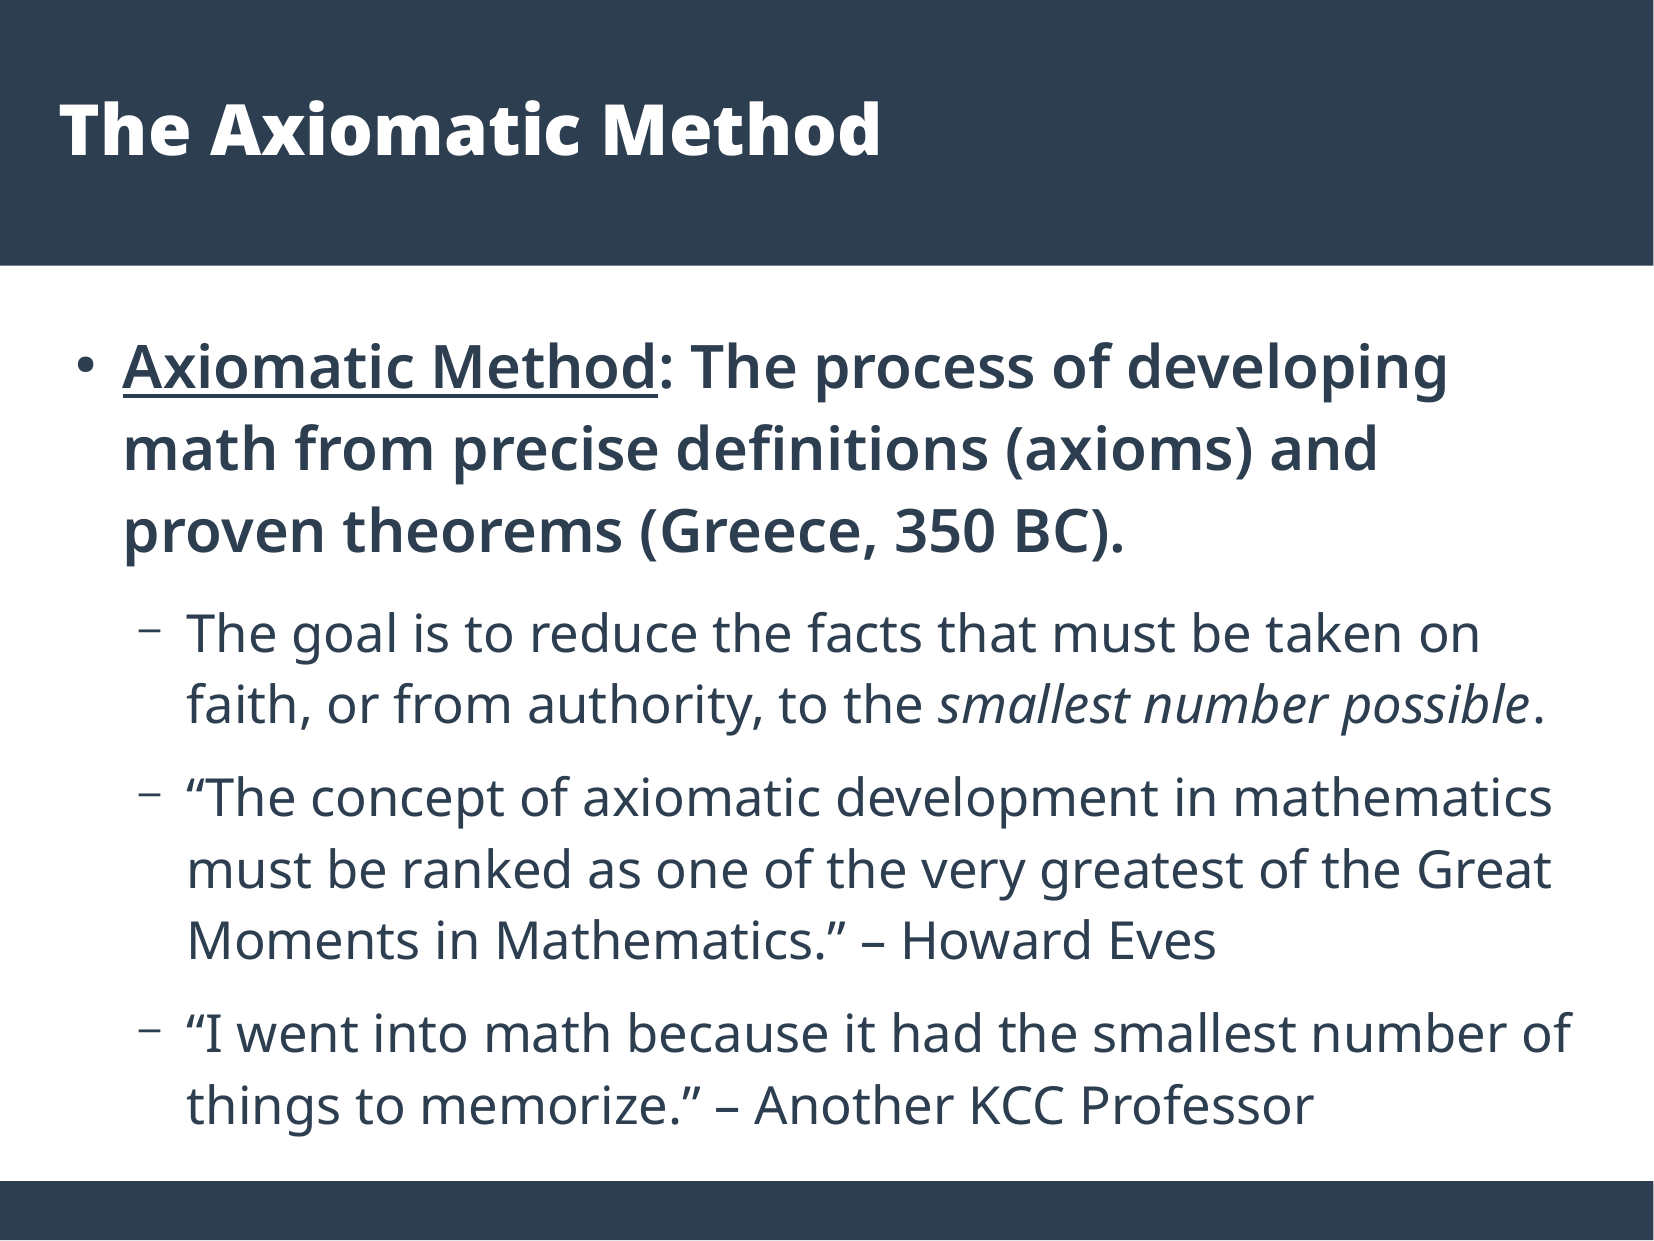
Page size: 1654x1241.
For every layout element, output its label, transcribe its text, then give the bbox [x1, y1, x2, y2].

title The Axiomatic Method [59, 49, 1595, 207]
list Axiomatic Method: The process of developing math from precise definitions (axioms) and proven theorems (Greece, 350 BC). The goal is to reduce the facts that must be taken on faith, or from authority, to the smallest number possible. “The concept of axiomatic development in mathematics must be ranked as one of the very greatest of the Great Moments in Mathematics.” – Howard Eves “I went into math because it had the smallest number of things to memorize.” – Another KCC Professor [59, 324, 1595, 1152]
